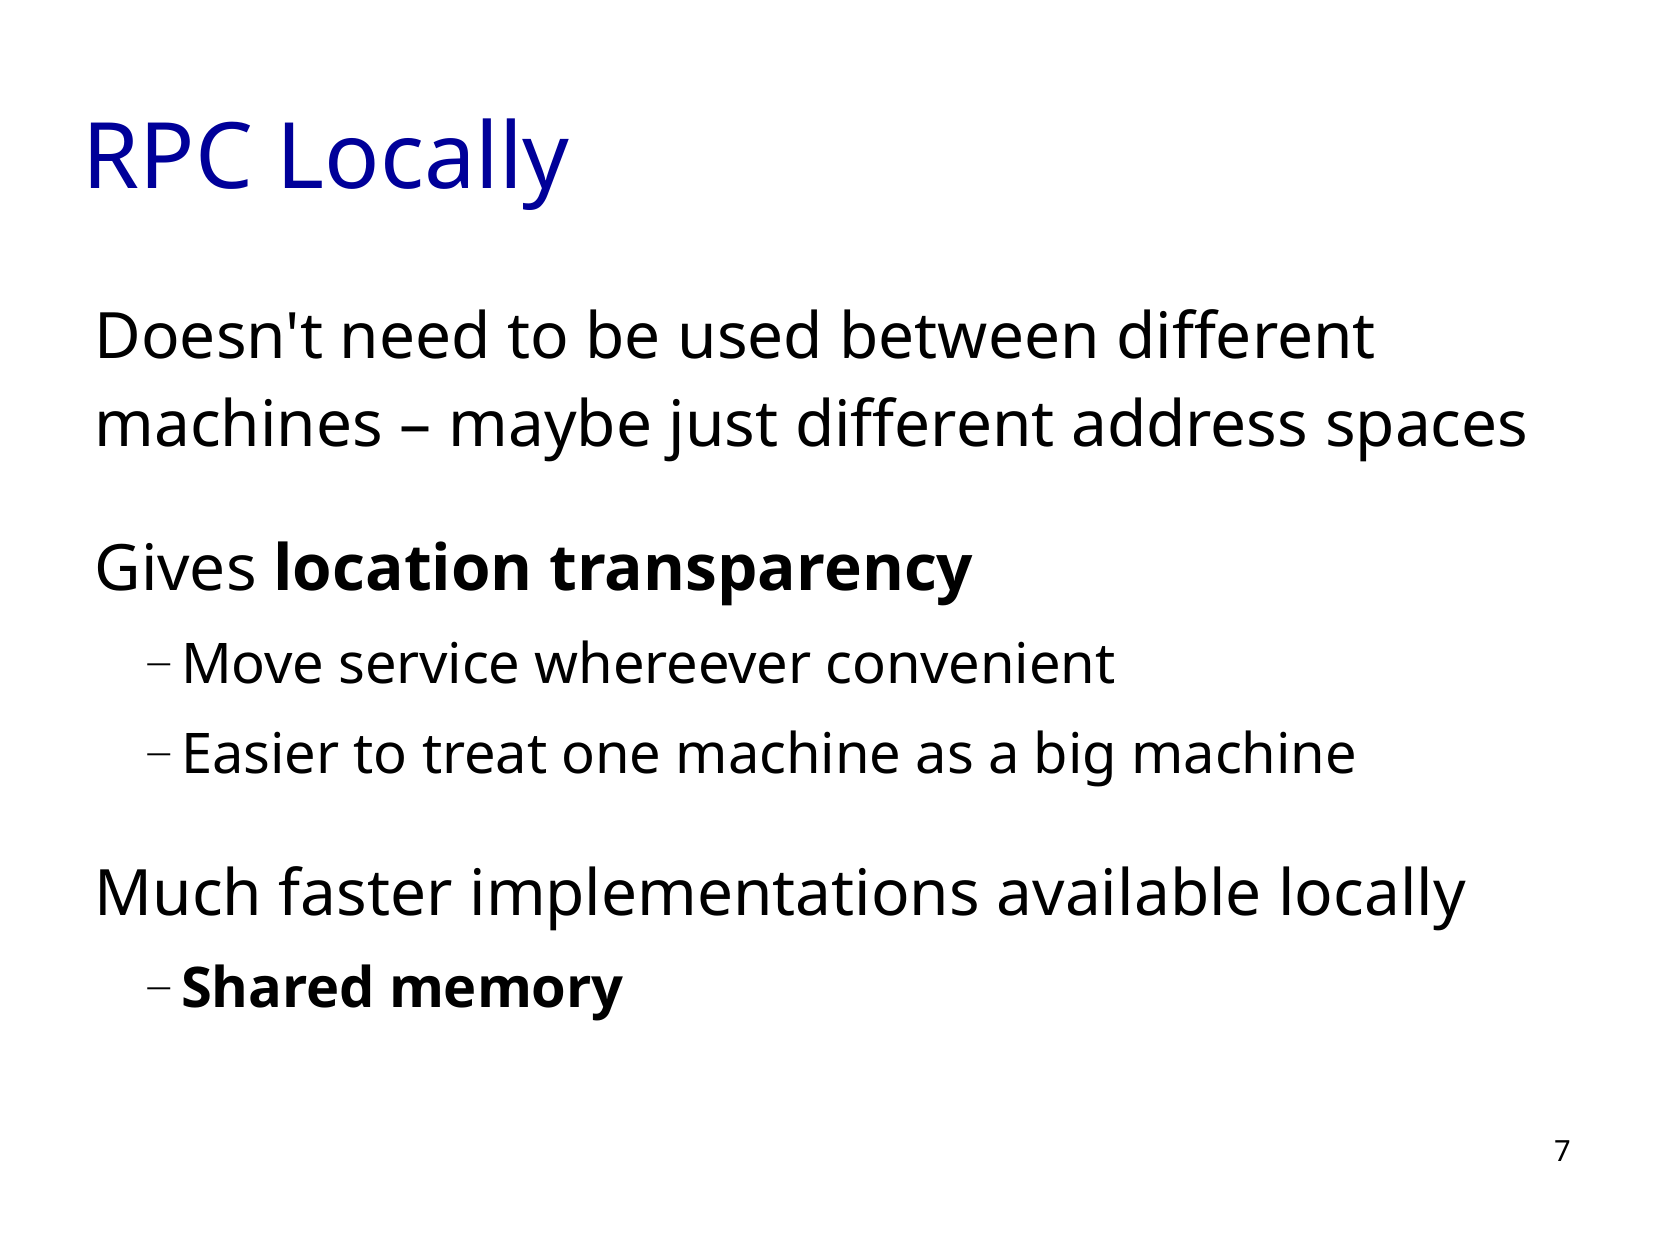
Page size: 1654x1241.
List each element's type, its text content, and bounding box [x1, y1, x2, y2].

list Doesn't need to be used between different machines – maybe just different address spaces Gives location transparency Move service whereever convenient Easier to treat one machine as a big machine Much faster implementations available locally Shared memory [60, 290, 1571, 1096]
title RPC Locally [82, 49, 1571, 257]
